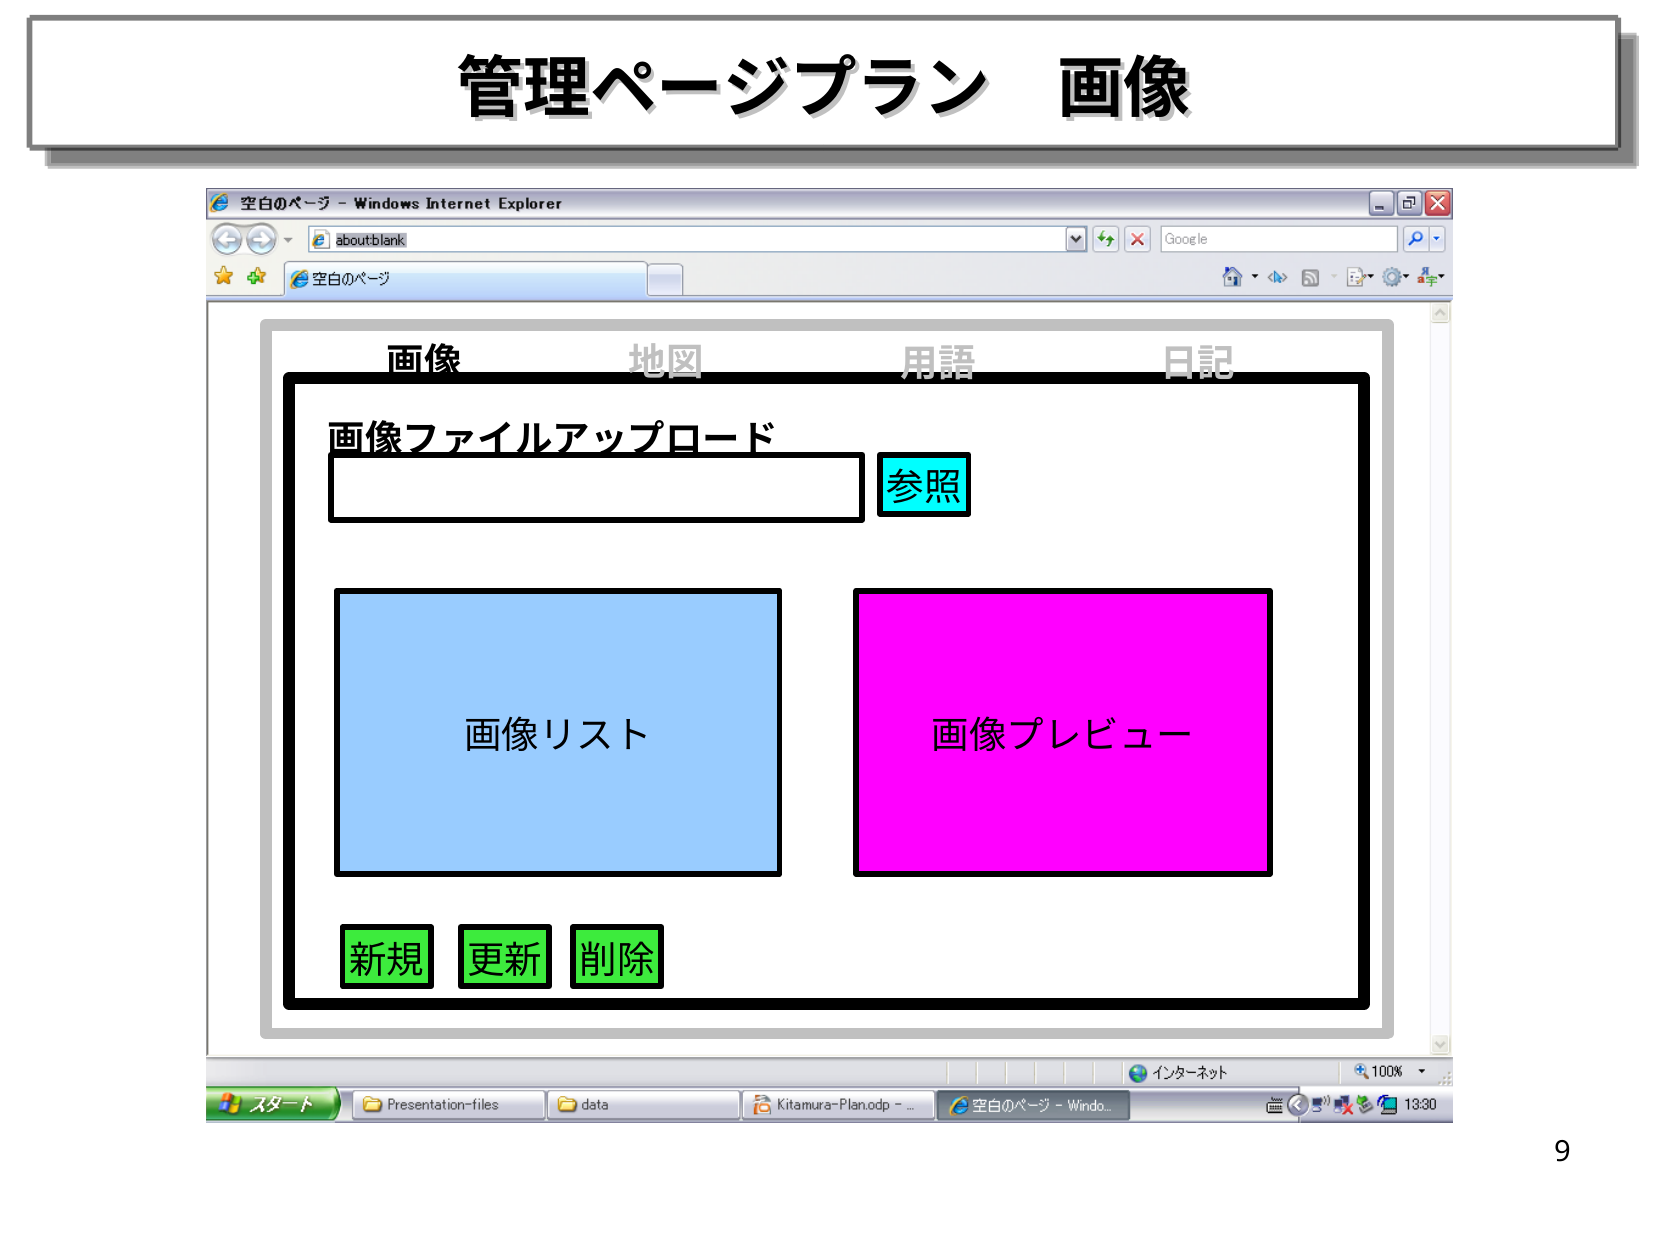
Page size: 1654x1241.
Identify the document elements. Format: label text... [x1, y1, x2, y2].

text_box 更新 [460, 927, 550, 987]
text_box 削除 [572, 927, 662, 987]
text_box 管理ページプラン 画像 [29, 17, 1619, 148]
text_box 画像 [372, 324, 477, 372]
text_box 新規 [342, 927, 432, 987]
text_box 画像ファイルアップロード [312, 401, 695, 457]
text_box 日記 [1145, 325, 1250, 381]
picture [206, 188, 1453, 1123]
text_box 画像リスト [336, 590, 780, 875]
text_box 用語 [885, 325, 991, 381]
text_box 画像プレビュー [856, 590, 1270, 875]
text_box 地図 [614, 324, 719, 381]
text_box 参照 [879, 454, 969, 514]
